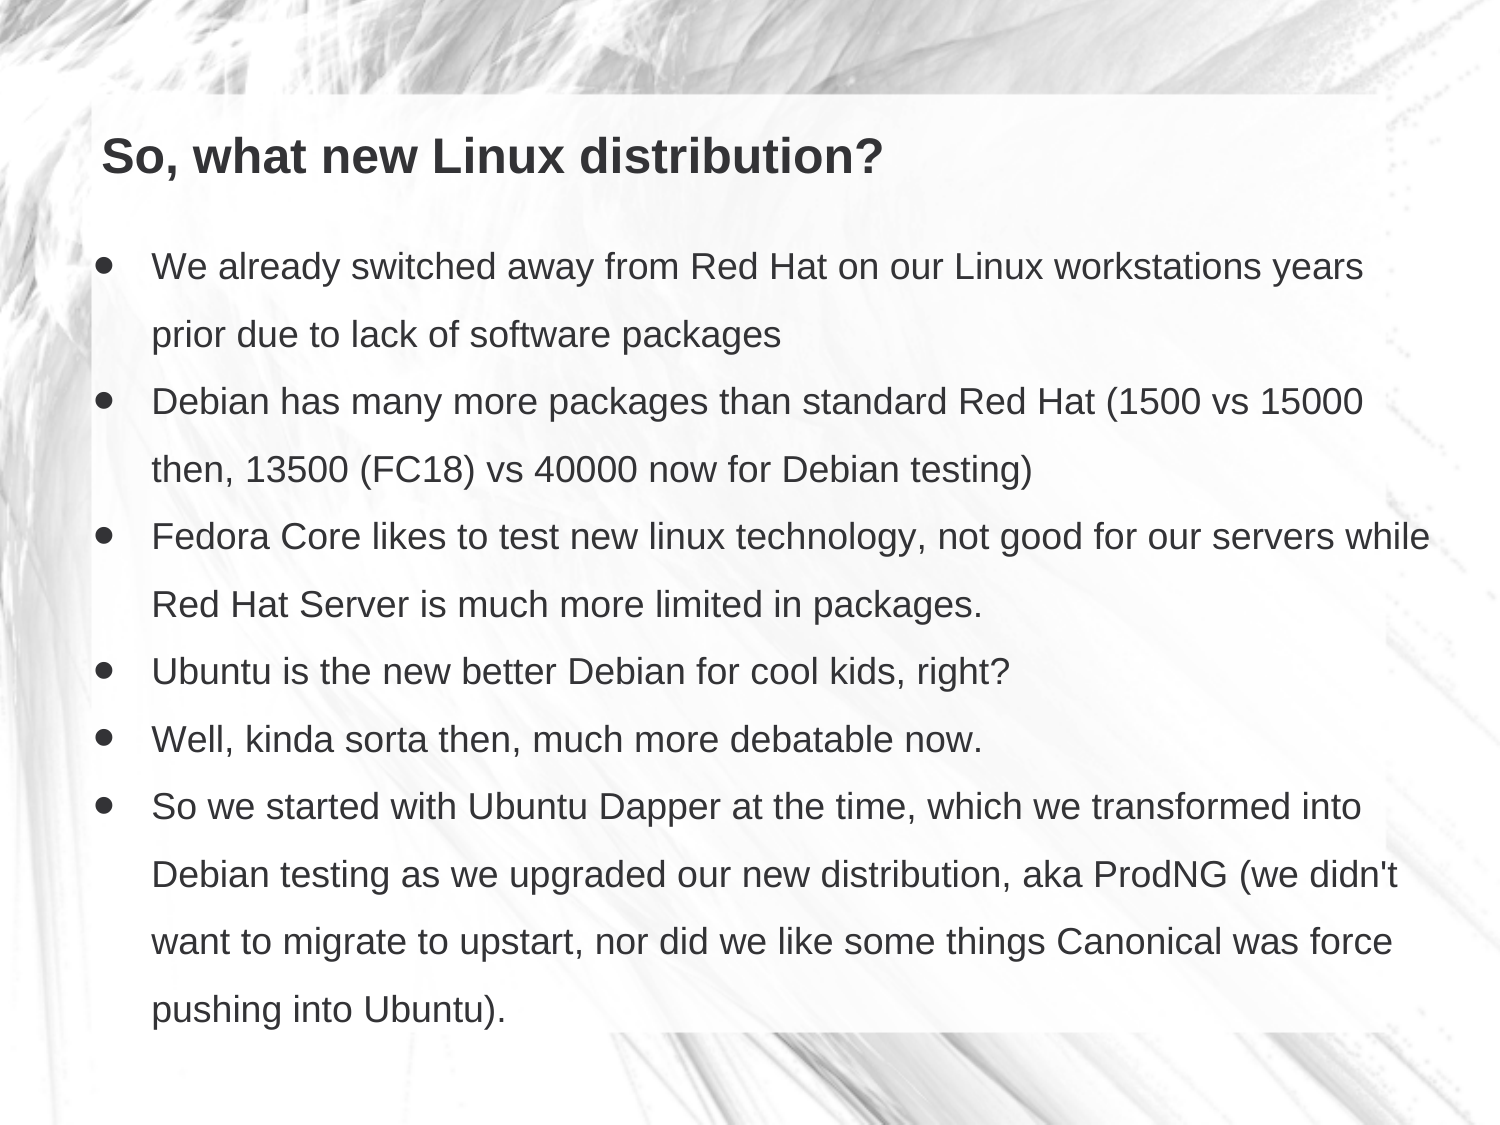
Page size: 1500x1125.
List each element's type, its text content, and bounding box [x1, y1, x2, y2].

list We already switched away from Red Hat on our Linux workstations years prior due to lack of software packages Debian has many more packages than standard Red Hat (1500 vs 15000 then, 13500 (FC18) vs 40000 now for Debian testing) Fedora Core likes to test new linux technology, not good for our servers while Red Hat Server is much more limited in packages. Ubuntu is the new better Debian for cool kids, right? Well, kinda sorta then, much more debatable now. So we started with Ubuntu Dapper at the time, which we transformed into Debian testing as we upgraded our new distribution, aka ProdNG (we didn't want to migrate to upstart, nor did we like some things Canonical was force pushing into Ubuntu). [61, 204, 1461, 1066]
title So, what new Linux distribution? [61, 108, 1412, 204]
picture [0, 0, 1500, 1125]
